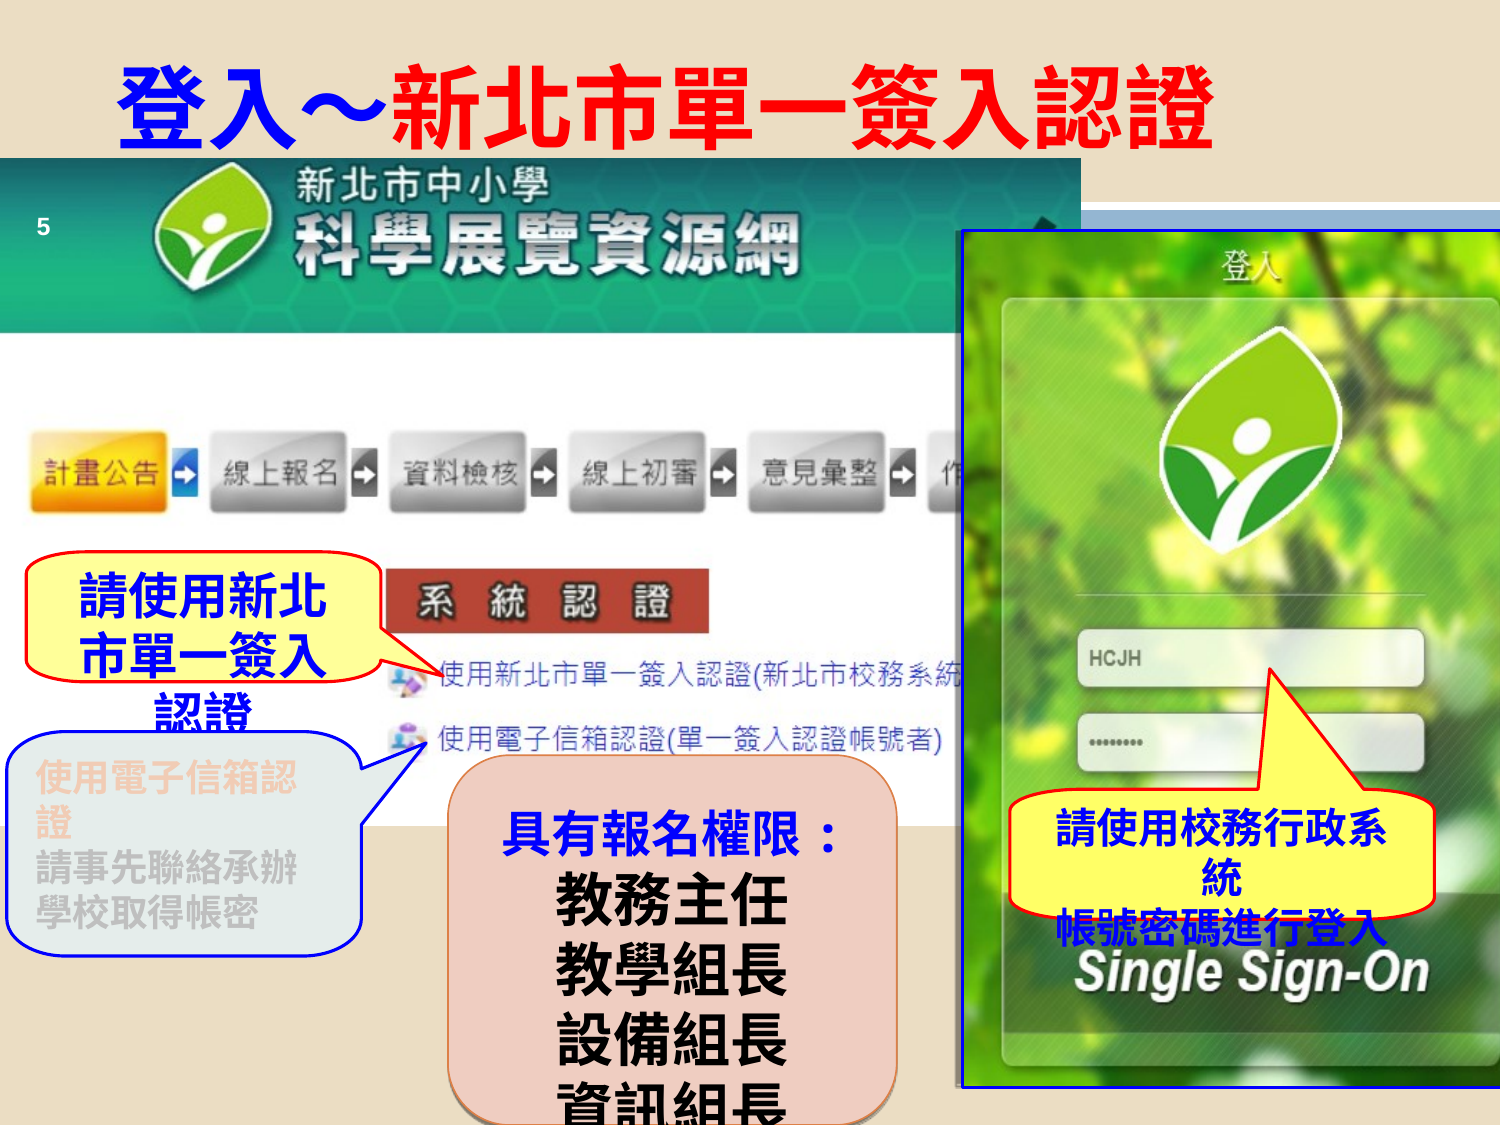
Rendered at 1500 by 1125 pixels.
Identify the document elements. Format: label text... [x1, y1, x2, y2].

picture [955, 230, 961, 826]
text_box 使用電子信箱認證 請事先聯絡承辦學校取得帳密 [6, 731, 427, 957]
text_box 請使用校務行政系統 帳號密碼進行登入 [1009, 668, 1435, 920]
text_box [999, 1025, 1438, 1085]
text_box 具有報名權限: 教務主任 教學組長 設備組長 資訊組長 [447, 755, 897, 1125]
picture [0, 158, 1081, 826]
title 登入～新北市單一簽入認證 [100, 42, 1335, 133]
picture [233, 725, 240, 731]
picture [963, 231, 1500, 1087]
text_box 5 [0, 208, 88, 249]
picture [228, 708, 245, 712]
text_box 請使用新北市單一簽入認證 [26, 551, 444, 682]
